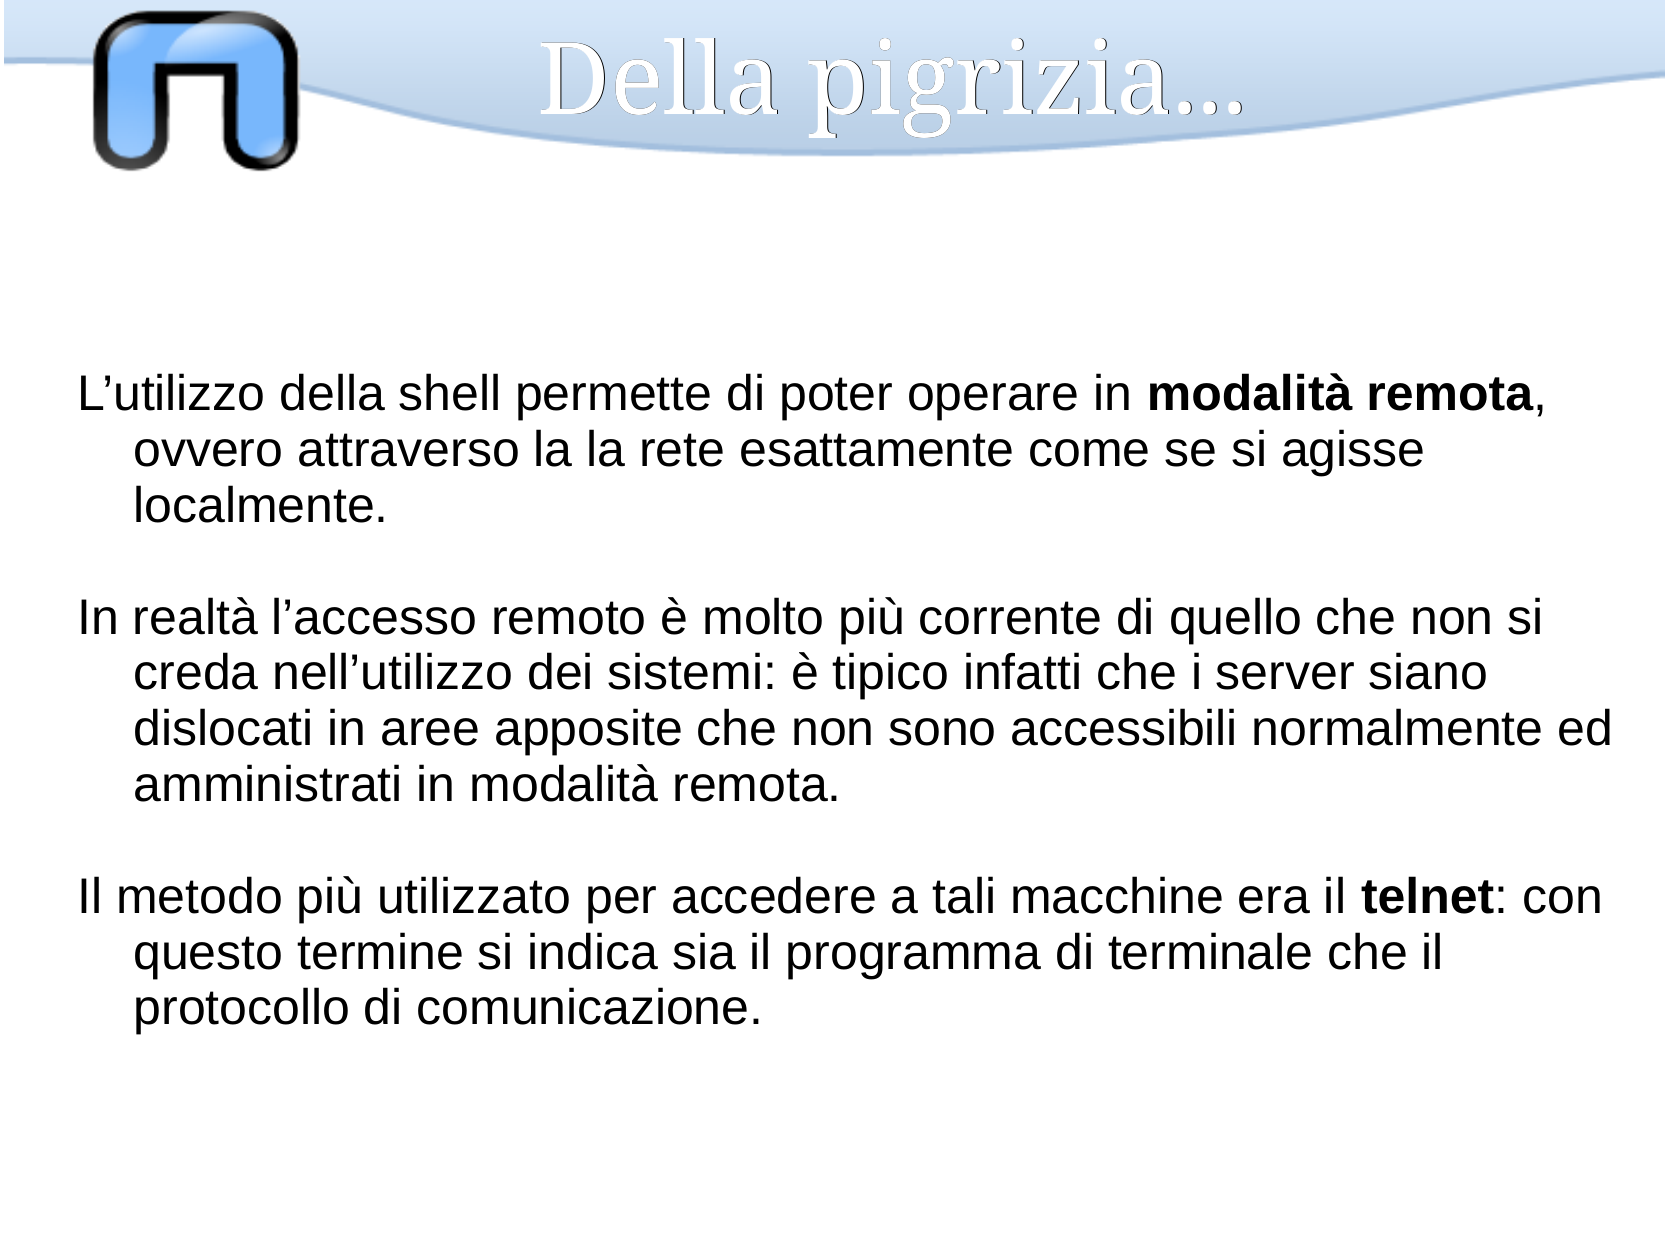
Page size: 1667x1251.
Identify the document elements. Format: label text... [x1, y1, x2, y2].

text_box Della pigrizia... [522, 0, 1576, 237]
list L’utilizzo della shell permette di poter operare in modalità remota, ovvero attraverso la la rete esattamente come se si agisse localmente. In realtà l’accesso remoto è molto più corrente di quello che non si creda nell’utilizzo dei sistemi: è tipico infatti che i server siano dislocati in aree apposite che non sono accessibili normalmente ed amministrati in modalità remota. Il metodo più utilizzato per accedere a tali macchine era il telnet: con questo termine si indica sia il programma di terminale che il protocollo di comunicazione. [71, 359, 1640, 1202]
picture [0, 0, 1667, 1251]
